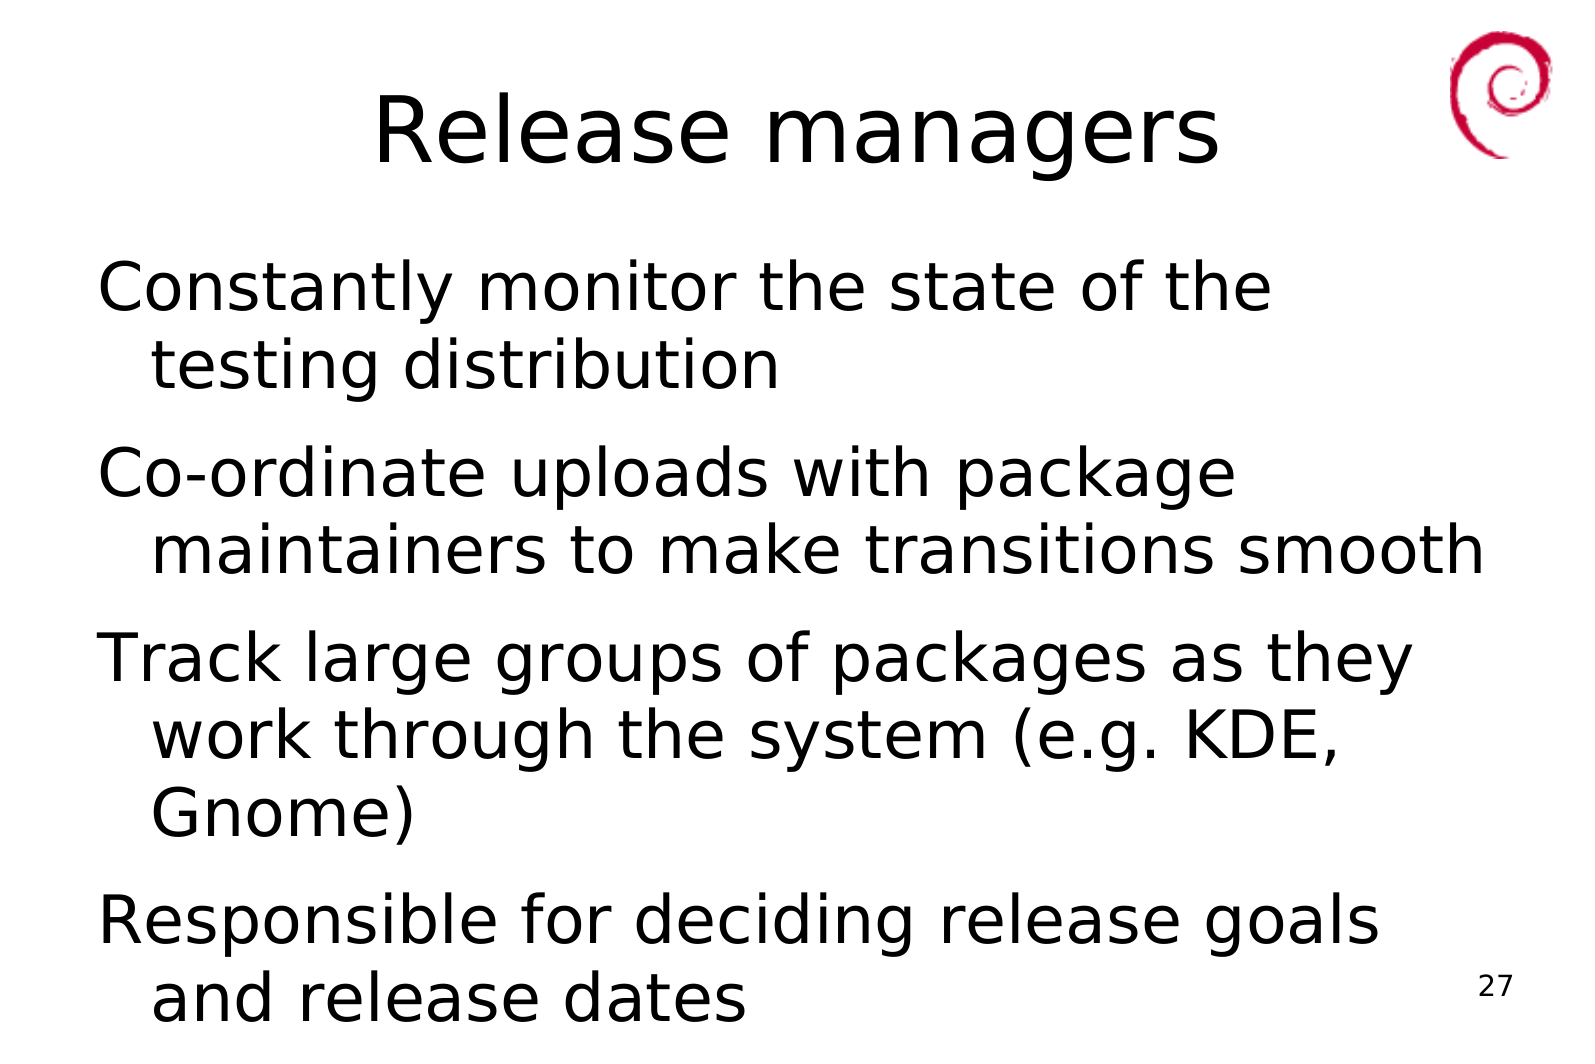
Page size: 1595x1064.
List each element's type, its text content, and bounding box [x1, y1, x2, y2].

title Release managers [79, 42, 1515, 221]
list Constantly monitor the state of the testing distribution Co-ordinate uploads with package maintainers to make transitions smooth Track large groups of packages as they work through the system (e.g. KDE, Gnome) Responsible for deciding release goals and release dates [79, 248, 1515, 1038]
picture [1450, 31, 1555, 159]
